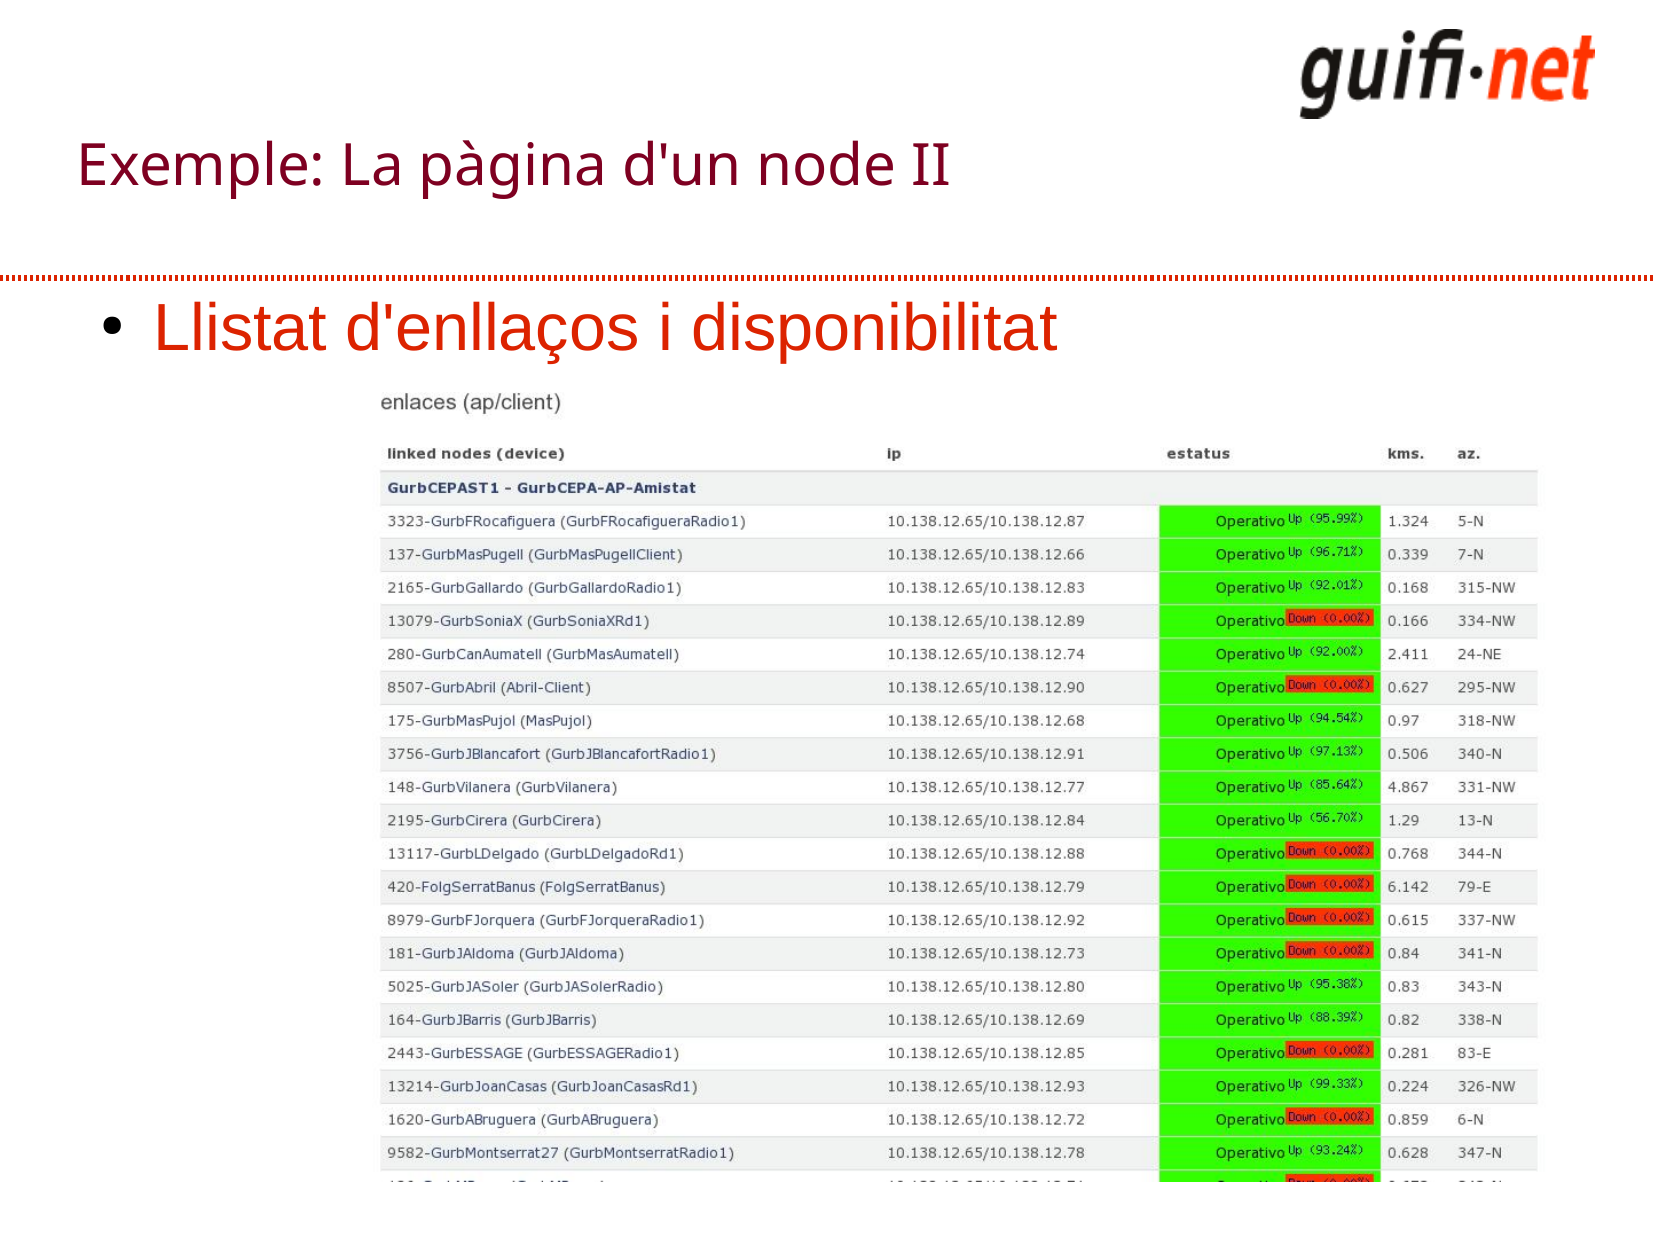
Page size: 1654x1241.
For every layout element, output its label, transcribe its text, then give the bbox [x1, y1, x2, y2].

picture [354, 1109, 1556, 1182]
picture [1299, 29, 1595, 119]
title Exemple: La pàgina d'un node II [76, 59, 1093, 267]
list Llistat d'enllaços i disponibilitat [82, 290, 1571, 1109]
